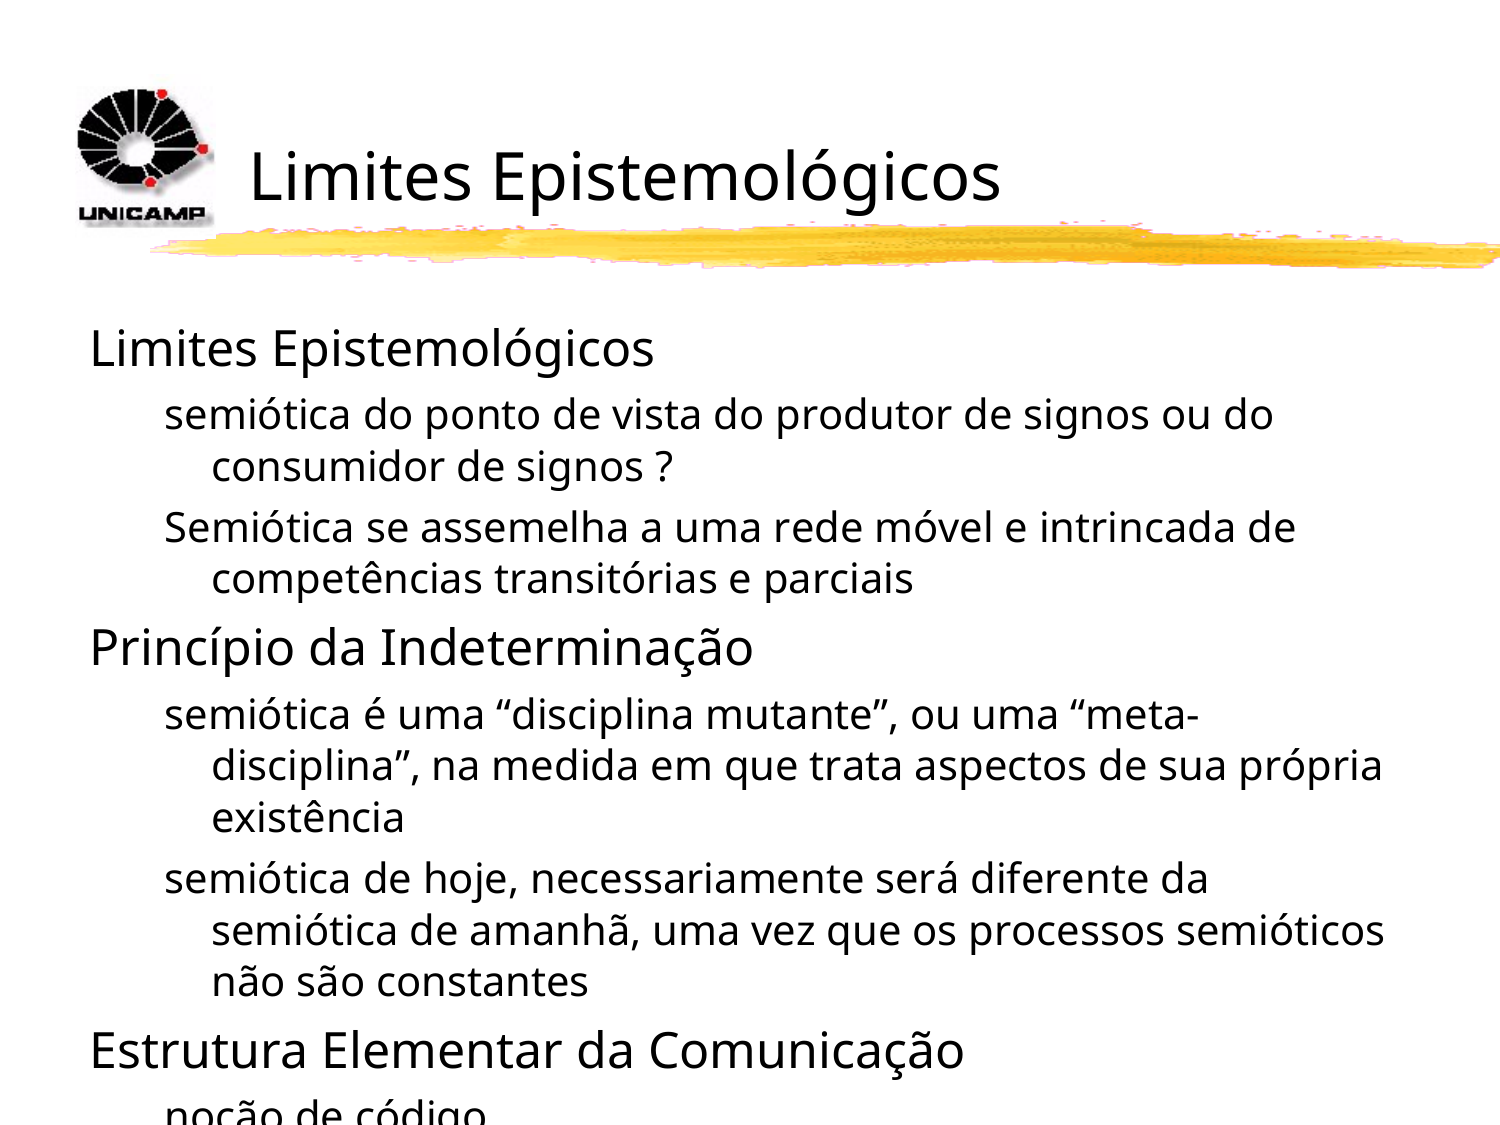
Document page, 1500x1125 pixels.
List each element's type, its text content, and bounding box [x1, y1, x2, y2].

picture [75, 74, 1500, 279]
title Limites Epistemológicos [233, 37, 1434, 225]
list Limites Epistemológicos semiótica do ponto de vista do produtor de signos ou do consumidor de signos ? Semiótica se assemelha a uma rede móvel e intrincada de competências transitórias e parciais Princípio da Indeterminação semiótica é uma “disciplina mutante”, ou uma “meta-disciplina”, na medida em que trata aspectos de sua própria existência semiótica de hoje, necessariamente será diferente da semiótica de amanhã, uma vez que os processos semióticos não são constantes Estrutura Elementar da Comunicação noção de código [74, 309, 1417, 994]
